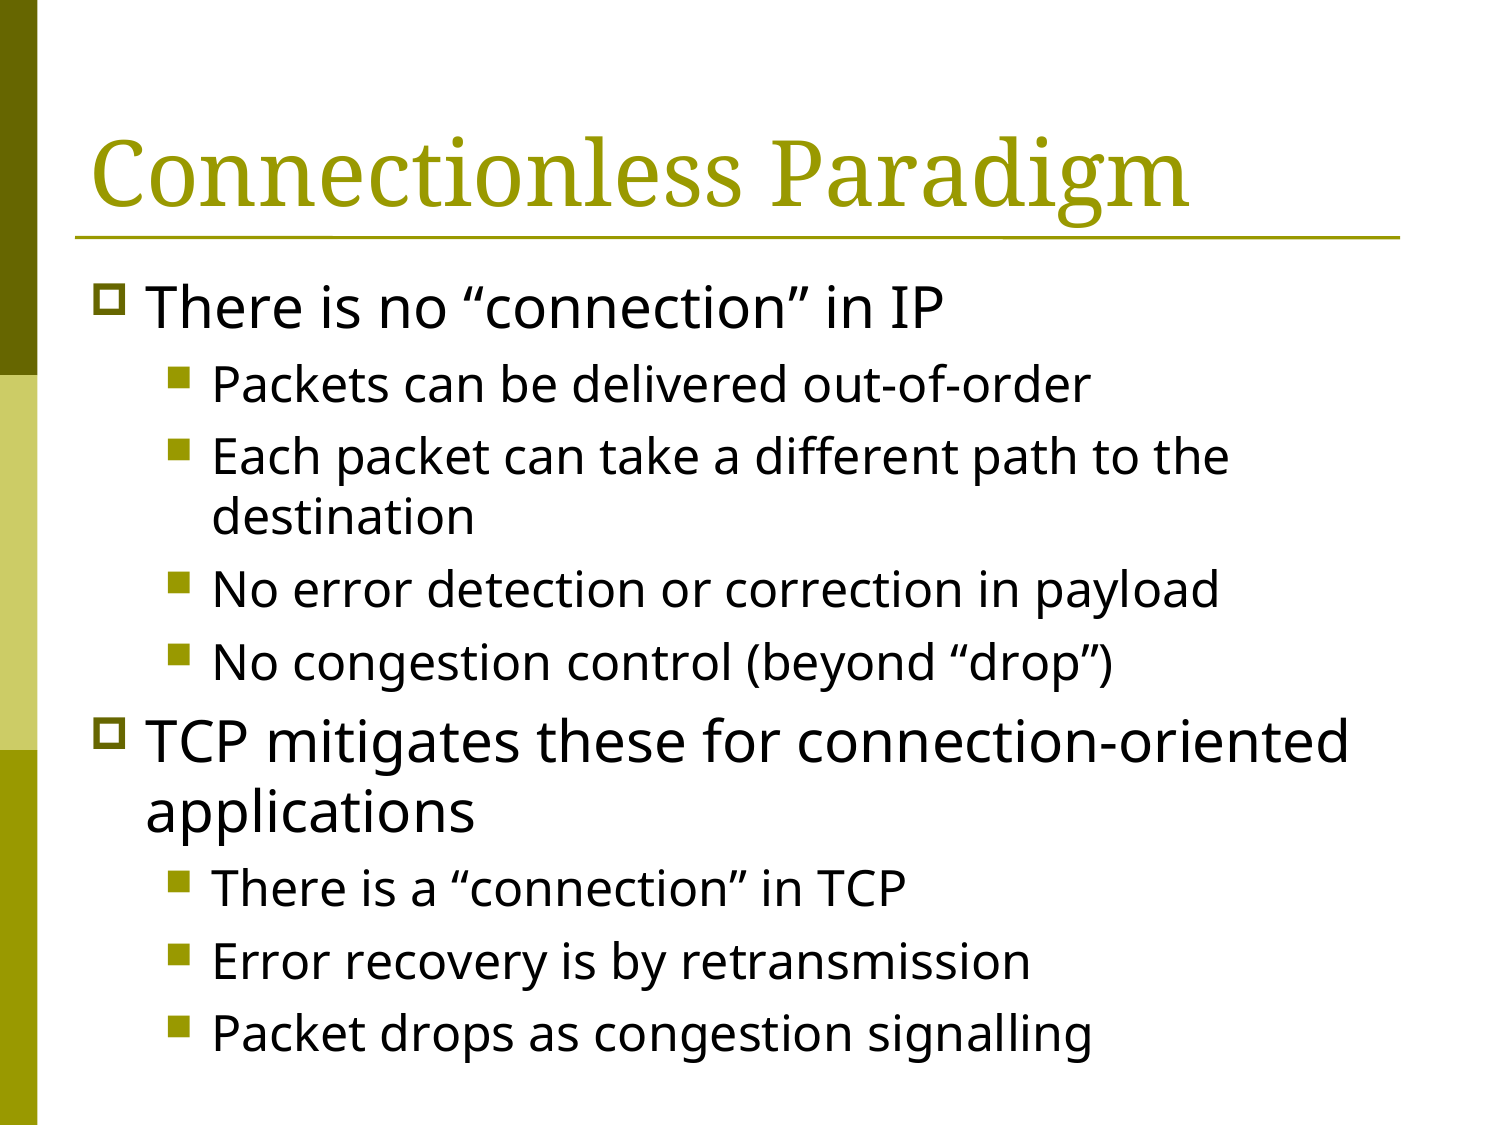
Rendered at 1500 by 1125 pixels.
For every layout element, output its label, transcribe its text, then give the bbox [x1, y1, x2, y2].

title Connectionless Paradigm [75, 45, 1426, 233]
list There is no “connection” in IP Packets can be delivered out-of-order Each packet can take a different path to the destination No error detection or correction in payload No congestion control (beyond “drop”) TCP mitigates these for connection-oriented applications There is a “connection” in TCP Error recovery is by retransmission Packet drops as congestion signalling [75, 262, 1426, 1125]
